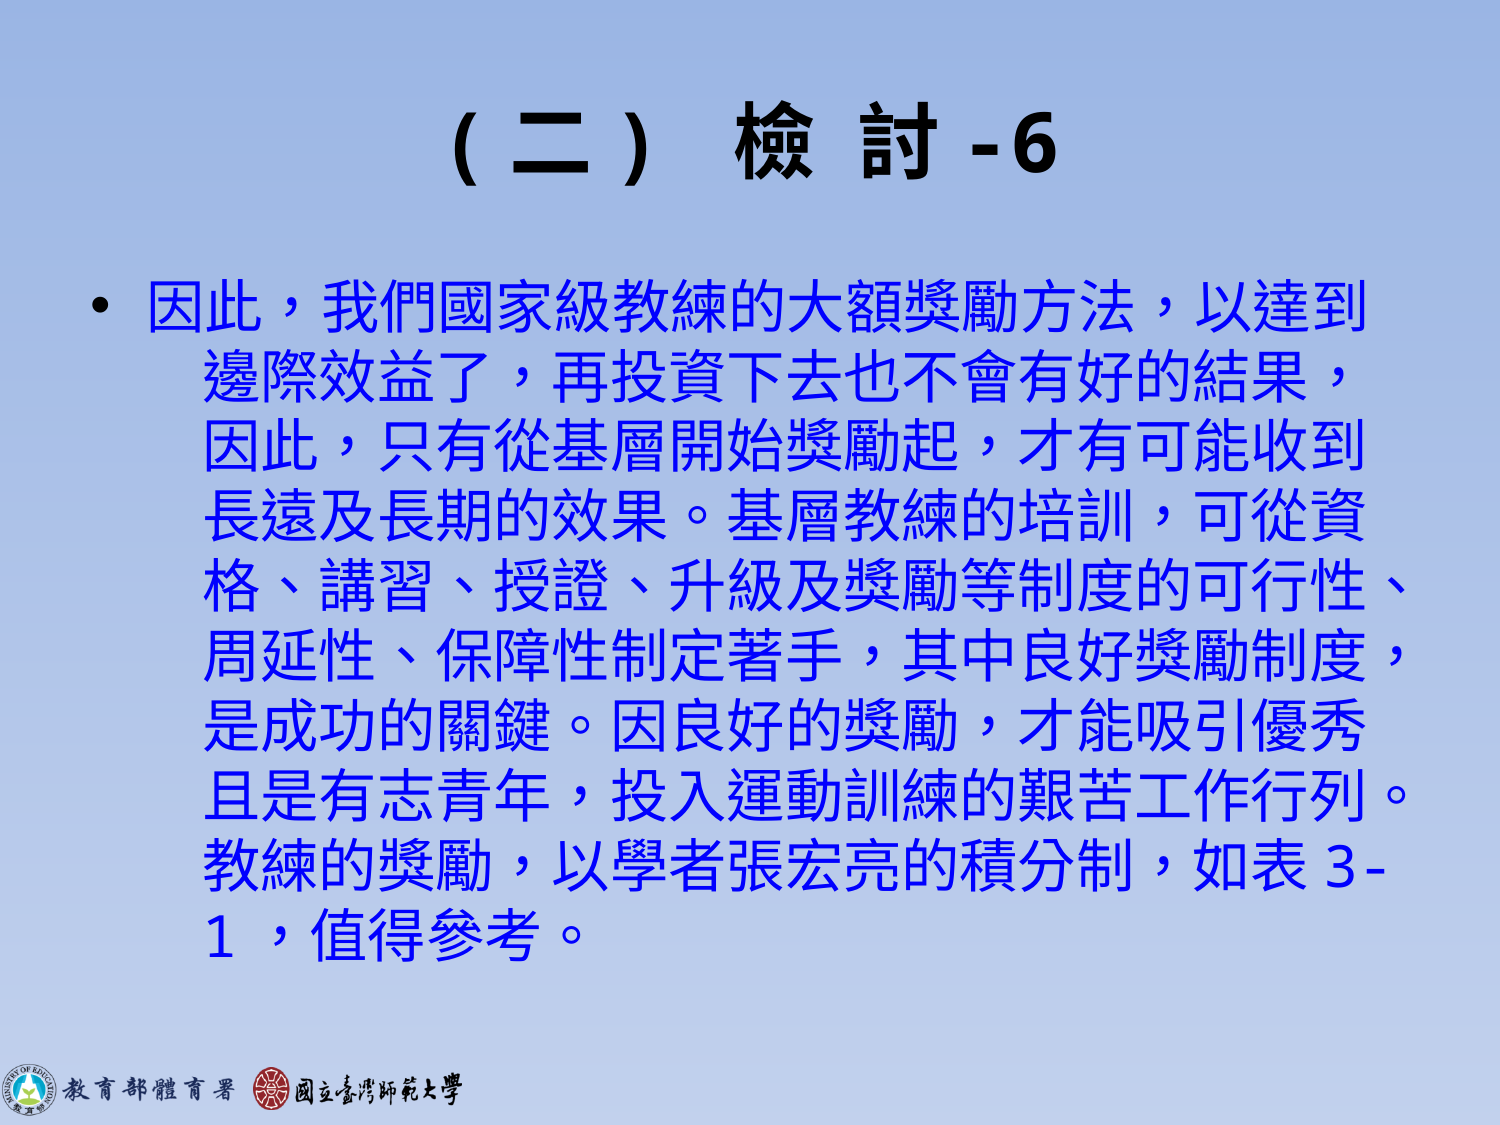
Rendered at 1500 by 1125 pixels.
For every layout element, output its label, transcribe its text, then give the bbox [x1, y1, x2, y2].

title (二) 檢 討-6 [75, 45, 1426, 233]
list 因此，我們國家級教練的大額獎勵方法，以達到邊際效益了，再投資下去也不會有好的結果，因此，只有從基層開始獎勵起，才有可能收到長遠及長期的效果。基層教練的培訓，可從資格、講習、授證、升級及獎勵等制度的可行性、周延性、保障性制定著手，其中良好獎勵制度，是成功的關鍵。因良好的獎勵，才能吸引優秀且是有志青年，投入運動訓練的艱苦工作行列。教練的獎勵，以學者張宏亮的積分制，如表3-1，值得參考。 [75, 262, 1426, 1005]
